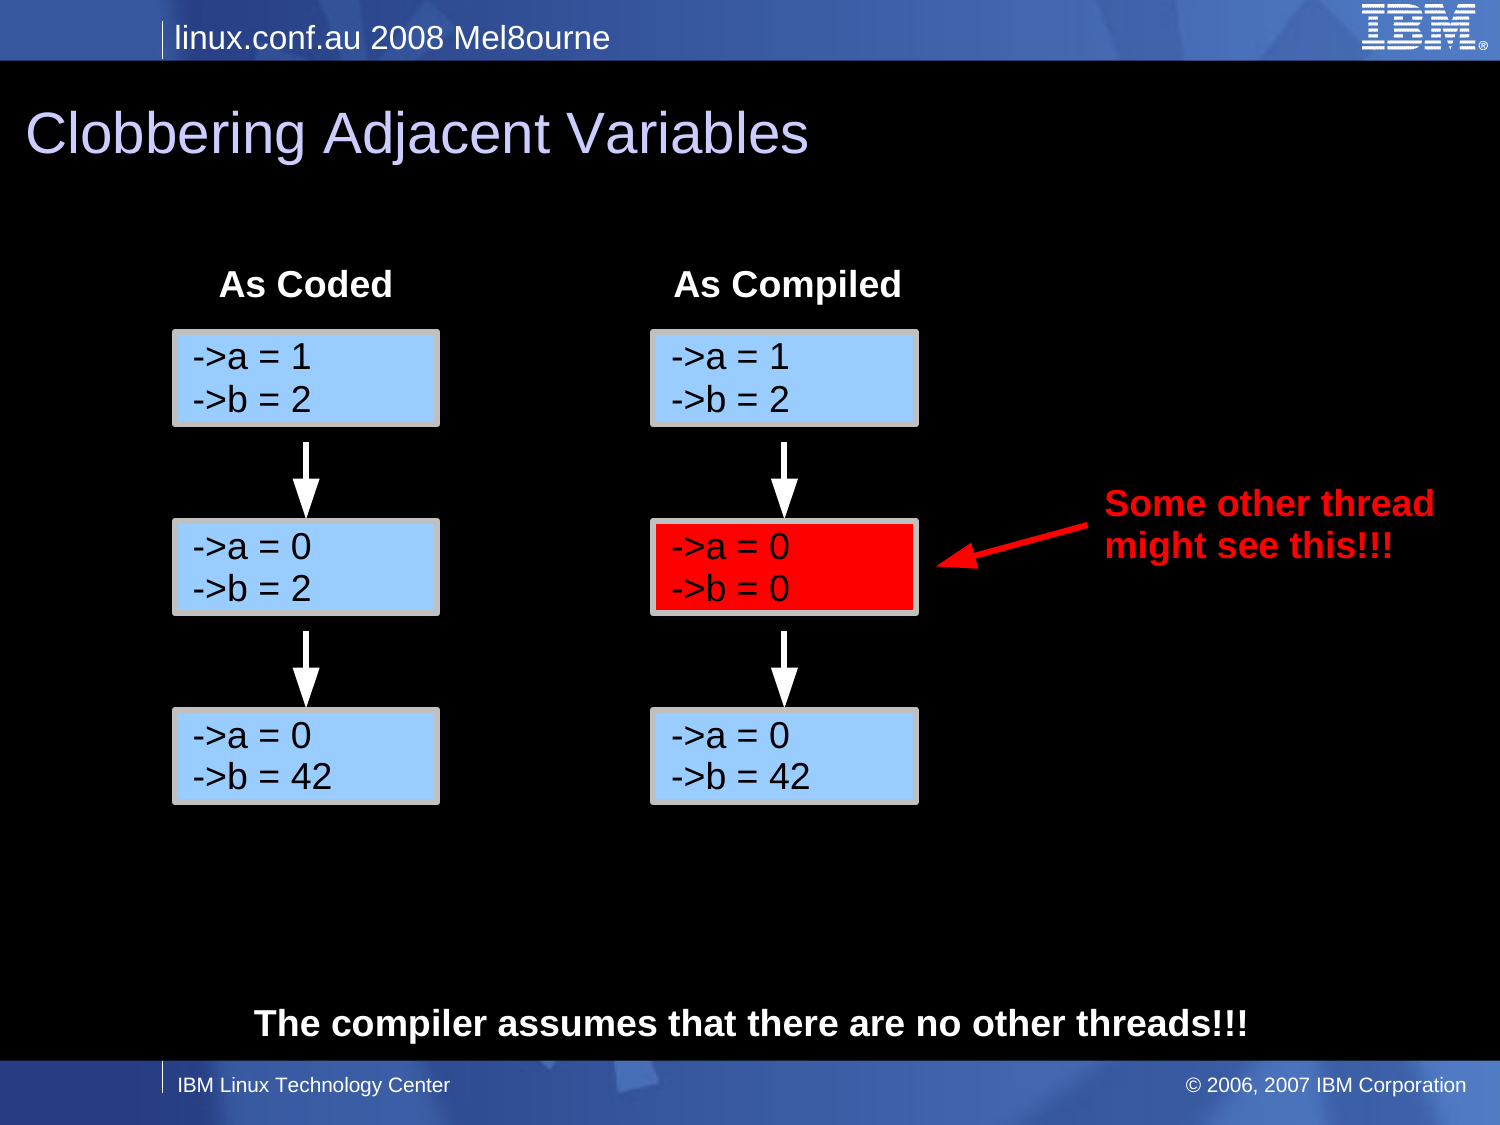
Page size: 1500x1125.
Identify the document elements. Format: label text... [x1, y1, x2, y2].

text_box ->a = 0 ->b = 42 [174, 709, 438, 803]
picture [0, 0, 1500, 60]
picture [0, 1061, 1500, 1125]
text_box ->a = 1 ->b = 2 [653, 331, 916, 425]
text_box ->a = 1 ->b = 2 [174, 331, 438, 425]
text_box As Coded [203, 256, 409, 314]
text_box ->a = 0 ->b = 2 [174, 520, 438, 614]
text_box As Compiled [658, 256, 918, 314]
text_box ->a = 0 ->b = 0 [653, 520, 916, 614]
text_box Some other thread might see this!!! [1089, 475, 1451, 574]
text_box ->a = 0 ->b = 42 [653, 709, 916, 803]
text_box The compiler assumes that there are no other threads!!! [239, 994, 1265, 1052]
title Clobbering Adjacent Variables [25, 94, 1378, 177]
